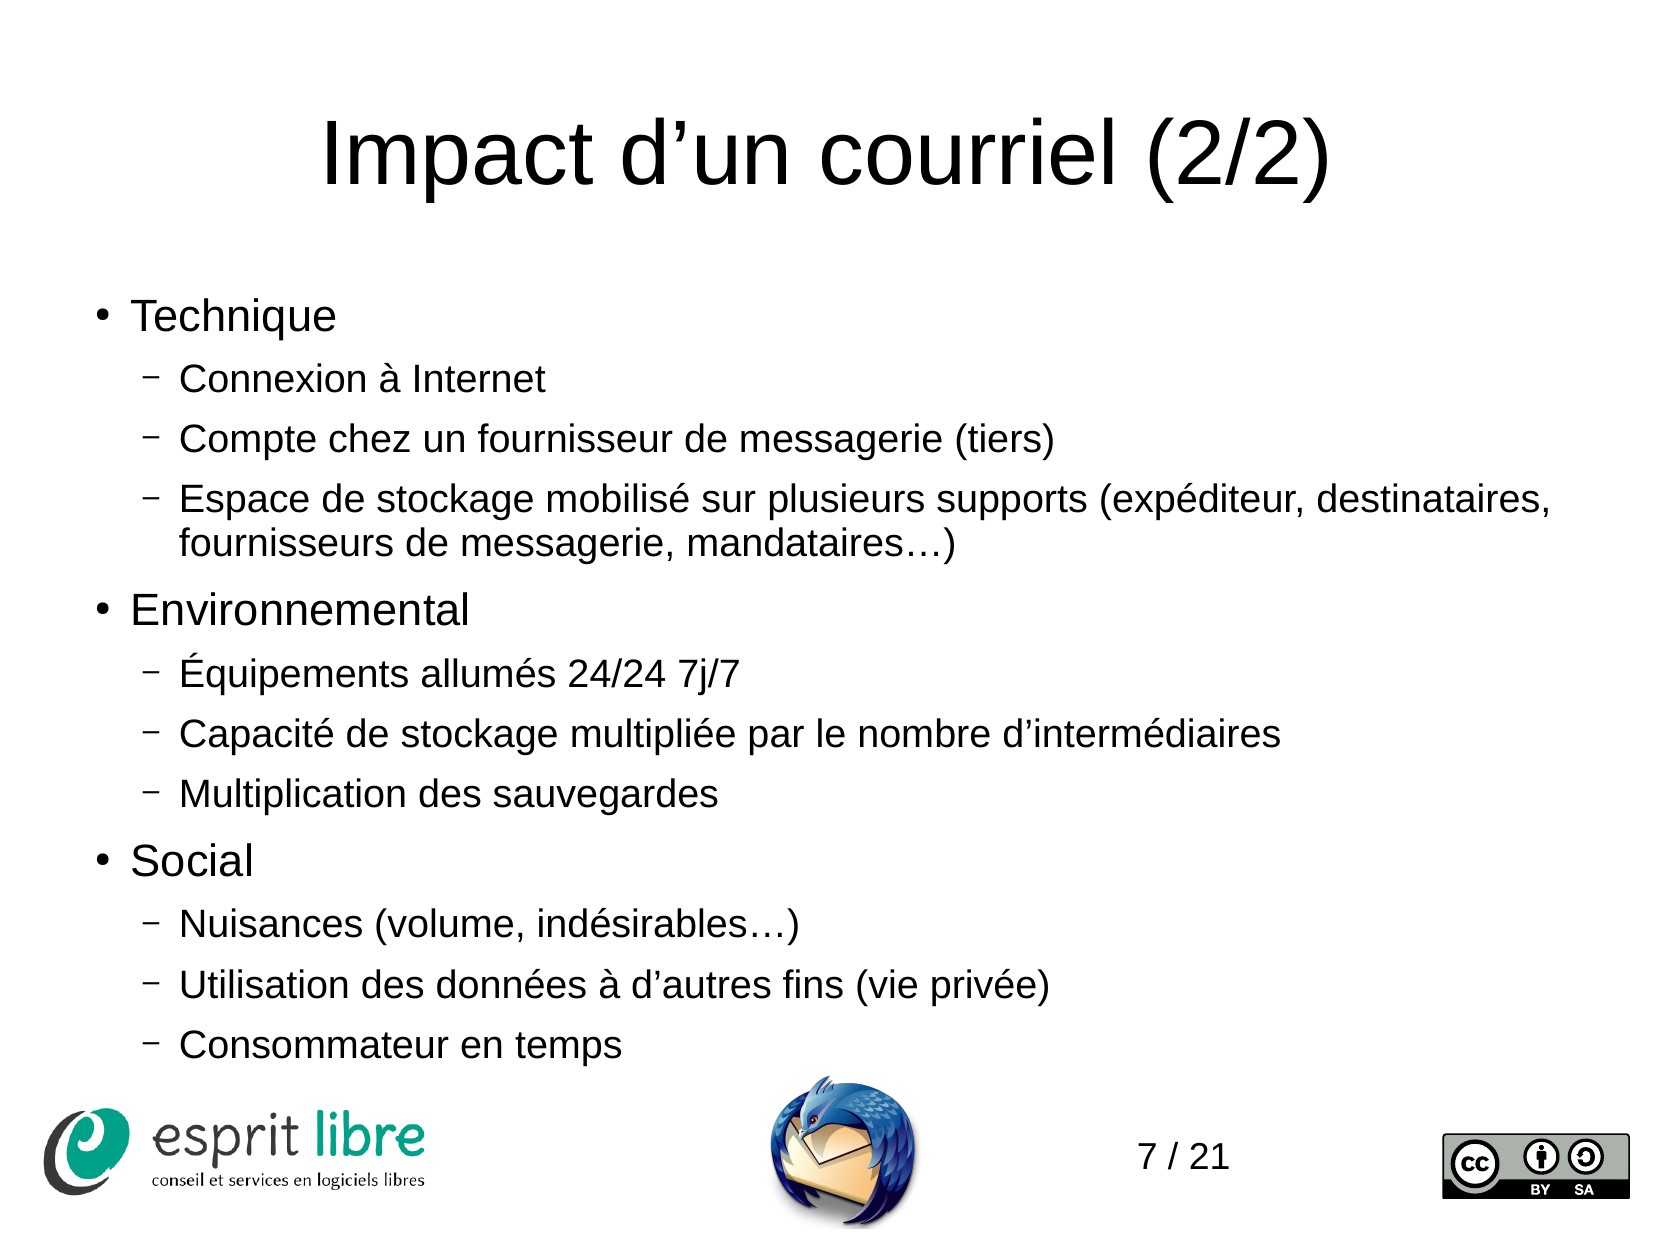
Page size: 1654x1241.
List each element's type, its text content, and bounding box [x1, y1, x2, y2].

picture [767, 1075, 922, 1229]
picture [0, 1009, 480, 1241]
list Technique Connexion à Internet Compte chez un fournisseur de messagerie (tiers) Espace de stockage mobilisé sur plusieurs supports (expéditeur, destinataires, fournisseurs de messagerie, mandataires…) Environnemental Équipements allumés 24/24 7j/7 Capacité de stockage multipliée par le nombre d’intermédiaires Multiplication des sauvegardes Social Nuisances (volume, indésirables…) Utilisation des données à d’autres fins (vie privée) Consommateur en temps [82, 290, 1571, 1075]
title Impact d’un courriel (2/2) [82, 49, 1571, 257]
